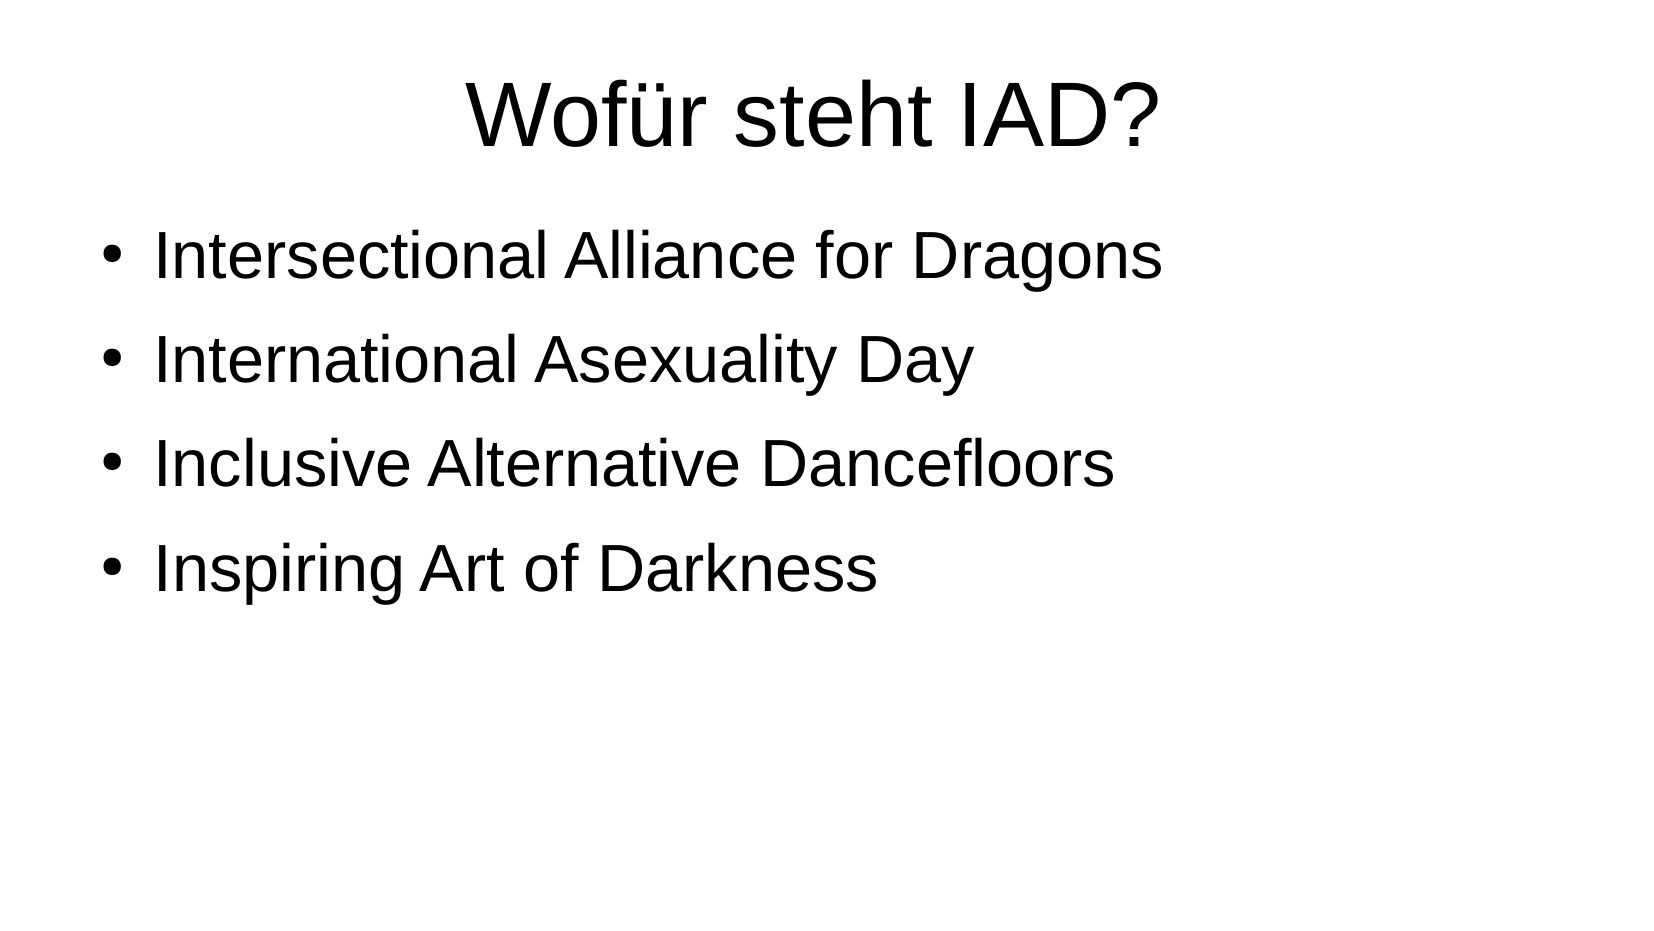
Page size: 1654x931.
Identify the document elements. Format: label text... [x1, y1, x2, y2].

list Intersectional Alliance for Dragons International Asexuality Day Inclusive Alternative Dancefloors Inspiring Art of Darkness [82, 217, 1571, 758]
title Wofür steht IAD? [82, 37, 1571, 193]
